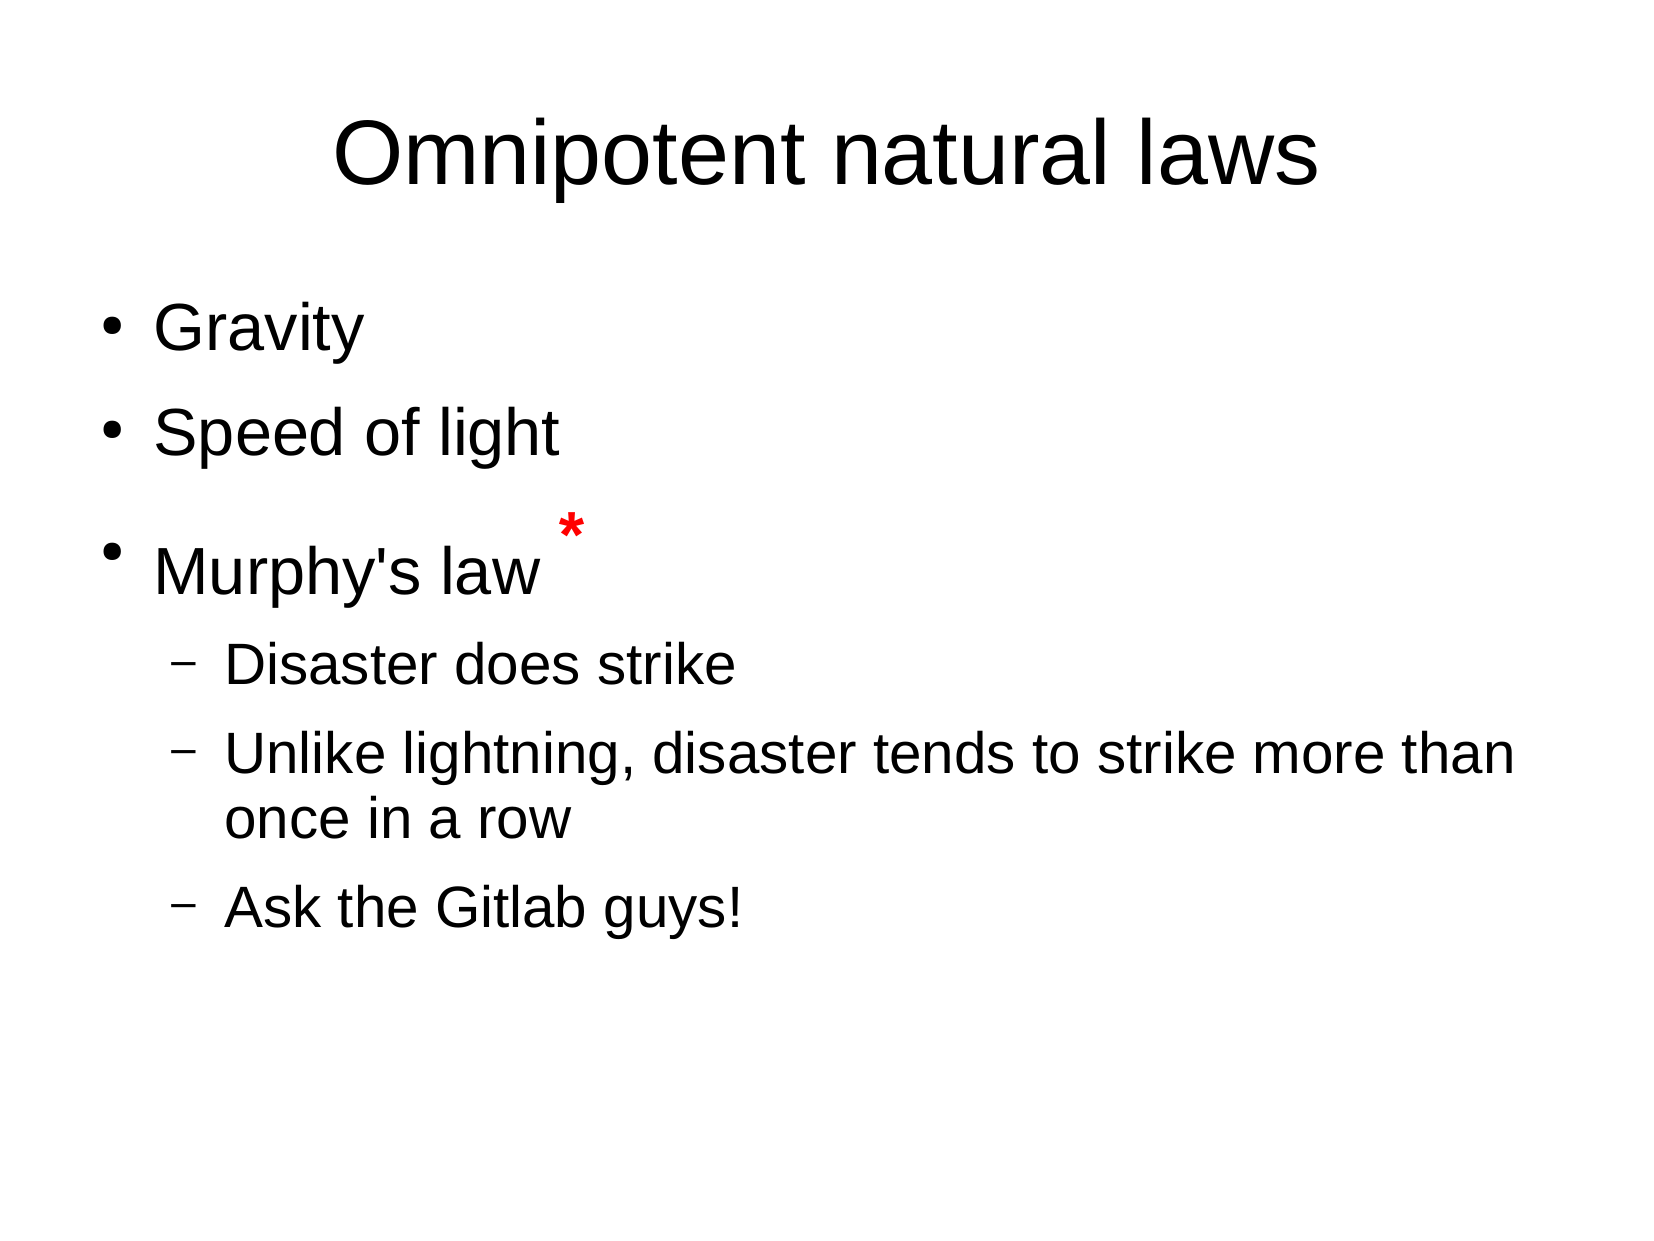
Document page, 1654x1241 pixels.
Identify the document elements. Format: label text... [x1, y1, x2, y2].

title Omnipotent natural laws [82, 49, 1571, 257]
list Gravity Speed of light Murphy's law * Disaster does strike Unlike lightning, disaster tends to strike more than once in a row Ask the Gitlab guys! [82, 290, 1571, 1010]
